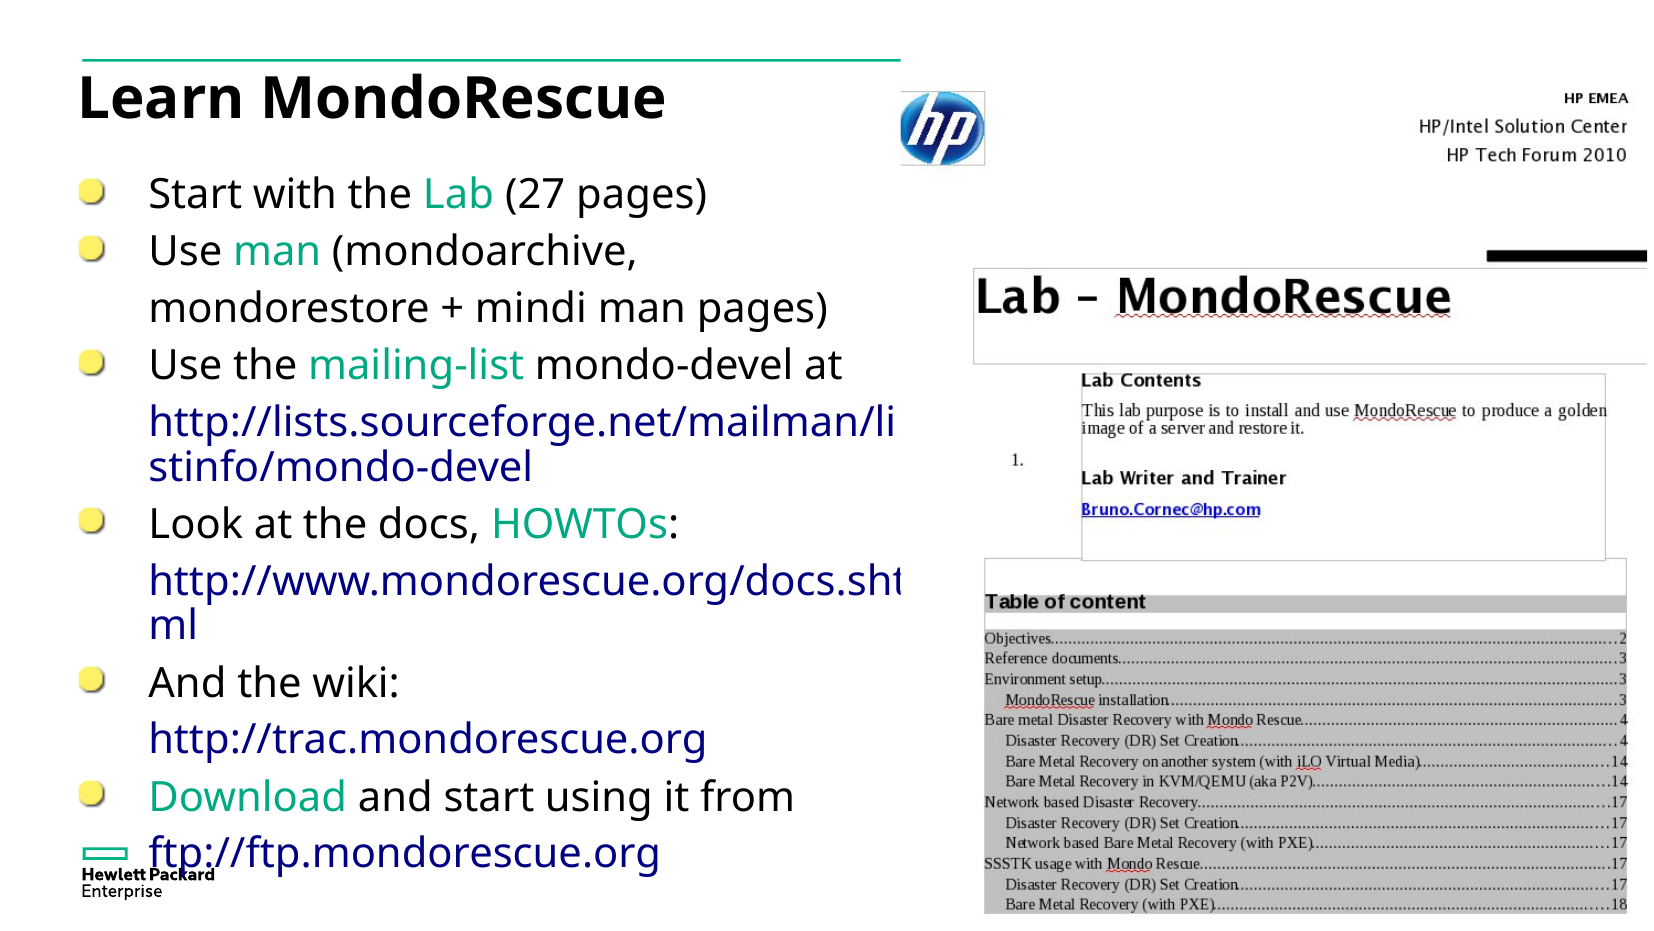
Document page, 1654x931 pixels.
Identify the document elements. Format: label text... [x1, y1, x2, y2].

picture [77, 177, 108, 208]
picture [77, 779, 108, 810]
text_box Learn MondoRescue [62, 15, 1600, 181]
picture [900, 57, 1648, 927]
text_box Start with the Lab (27 pages) Use man (mondoarchive, mondorestore + mindi man pages) Use the mailing-list mondo-devel at http://lists.sourceforge.net/mailman/listinfo/mondo-devel Look at the docs, HOWTOs: http://www.mondorescue.org/docs.shtml And the wiki: http://trac.mondorescue.org Download and start using it from ftp://ftp.mondorescue.org [50, 208, 900, 746]
